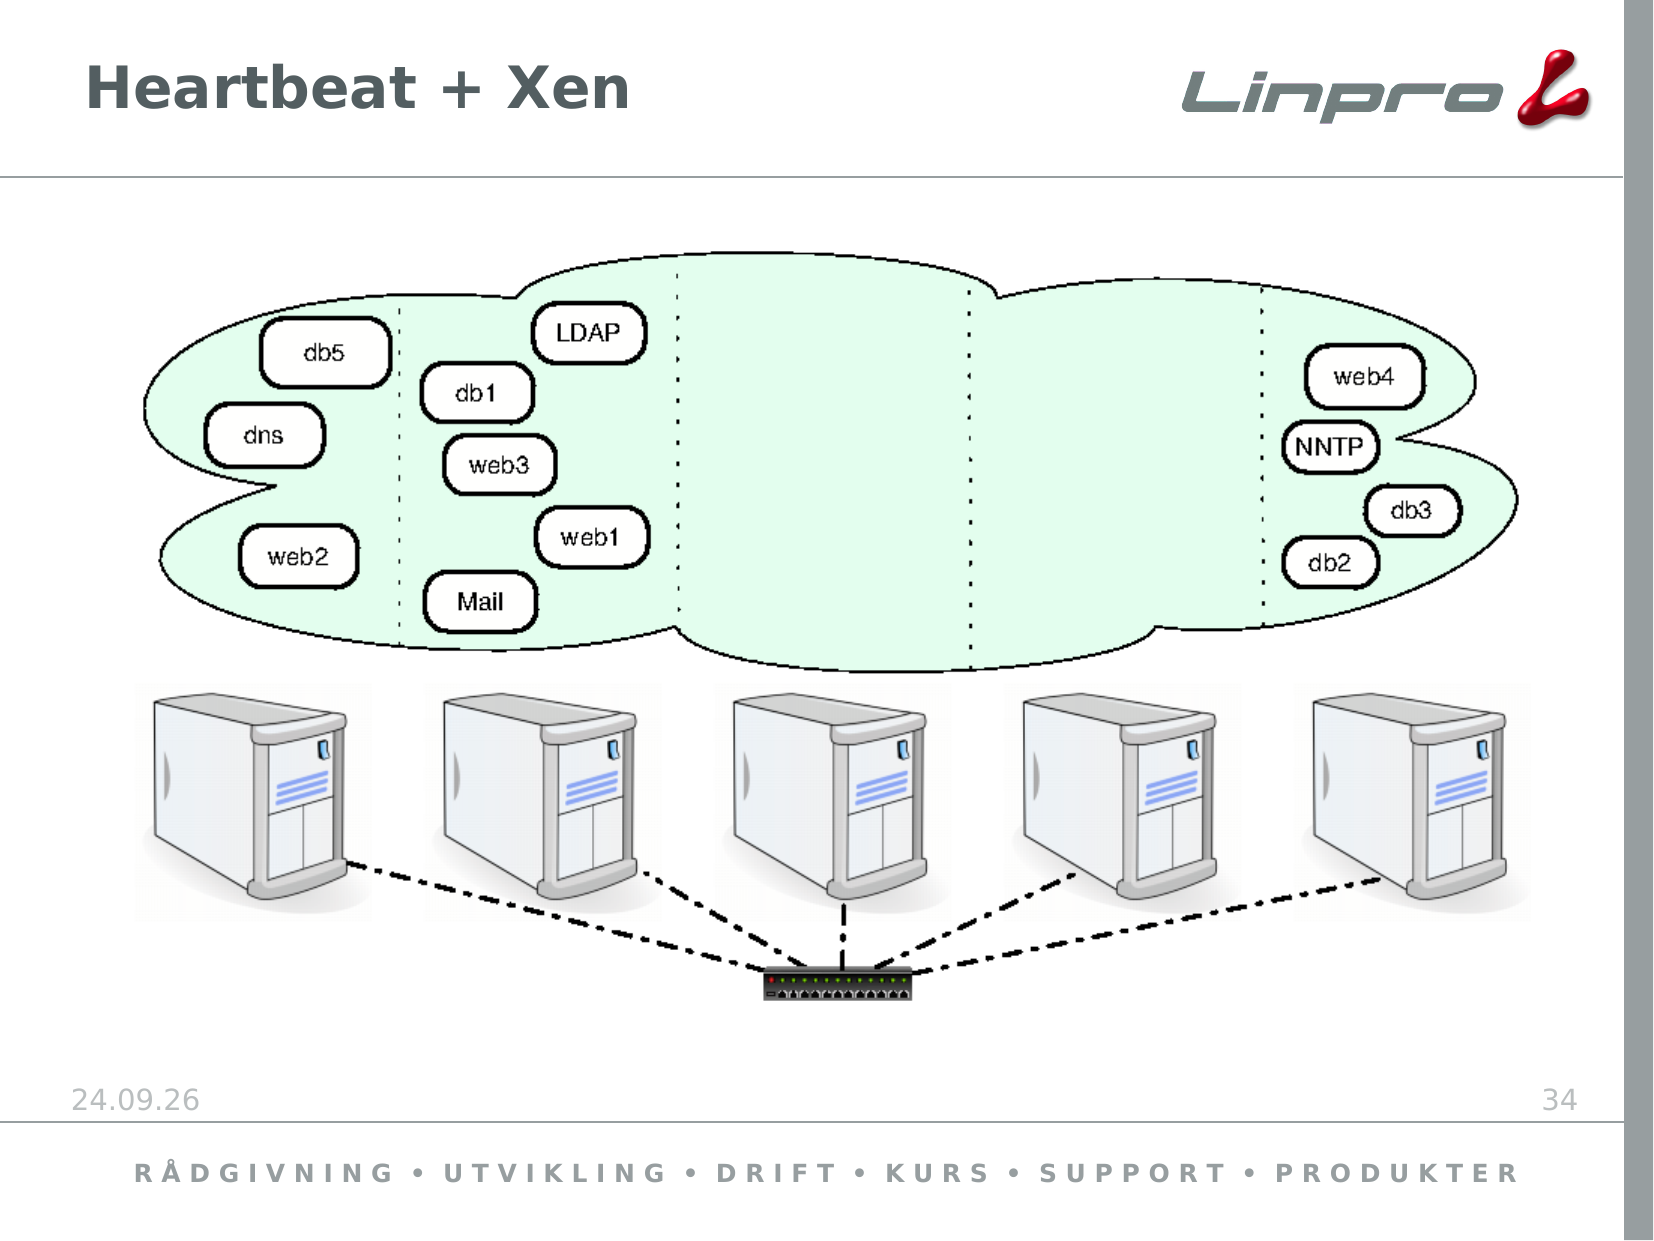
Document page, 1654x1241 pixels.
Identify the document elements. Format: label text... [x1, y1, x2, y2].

picture [1181, 47, 1595, 133]
title Heartbeat + Xen [84, 49, 1573, 128]
picture [76, 238, 1579, 1004]
